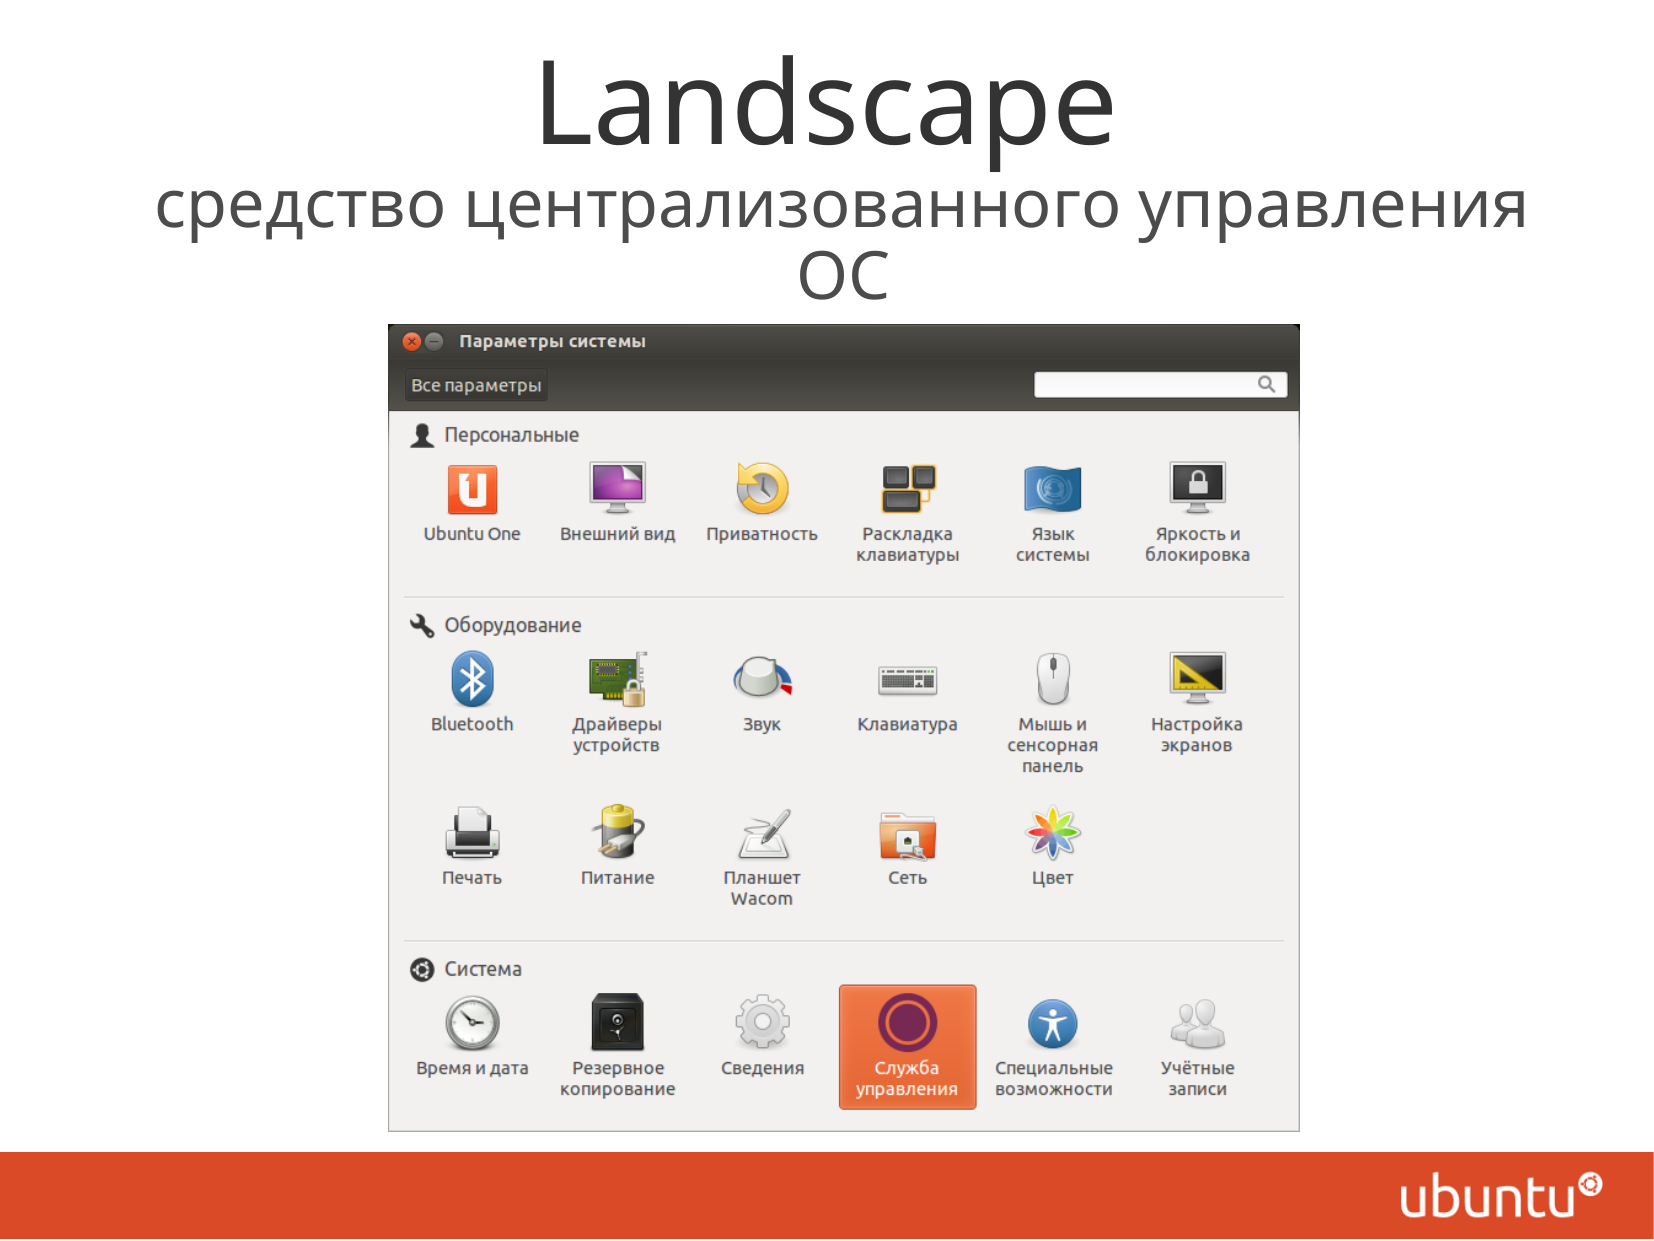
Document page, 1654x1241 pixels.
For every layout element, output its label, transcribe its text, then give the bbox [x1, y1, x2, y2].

picture [388, 324, 1300, 1132]
picture [0, 1152, 1654, 1239]
title Landscape средство централизованного управления ОС [56, 71, 1596, 287]
